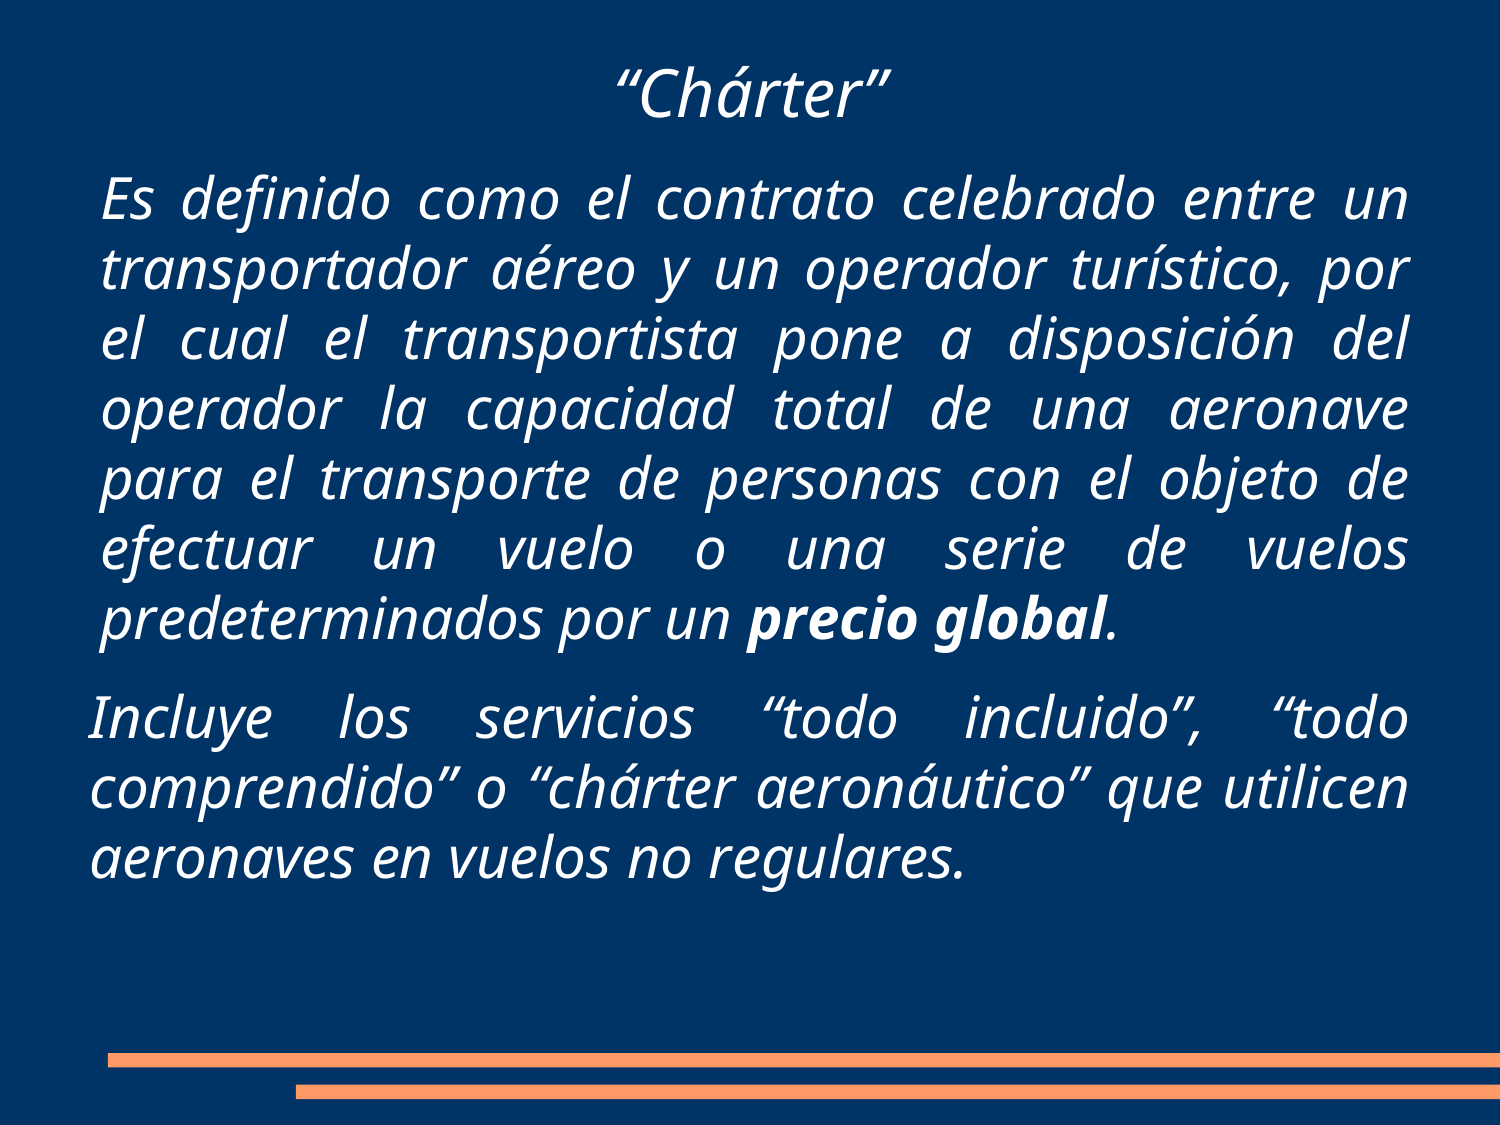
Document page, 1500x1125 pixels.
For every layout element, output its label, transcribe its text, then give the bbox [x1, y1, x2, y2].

list Es definido como el contrato celebrado entre un transportador aéreo y un operador turístico, por el cual el transportista pone a disposición del operador la capacidad total de una aeronave para el transporte de personas con el objeto de efectuar un vuelo o una serie de vuelos predeterminados por un precio global. Incluye los servicios “todo incluido”, “todo comprendido” o “chárter aeronáutico” que utilicen aeronaves en vuelos no regulares. [75, 153, 1425, 904]
title “Chárter” [75, 43, 1425, 153]
